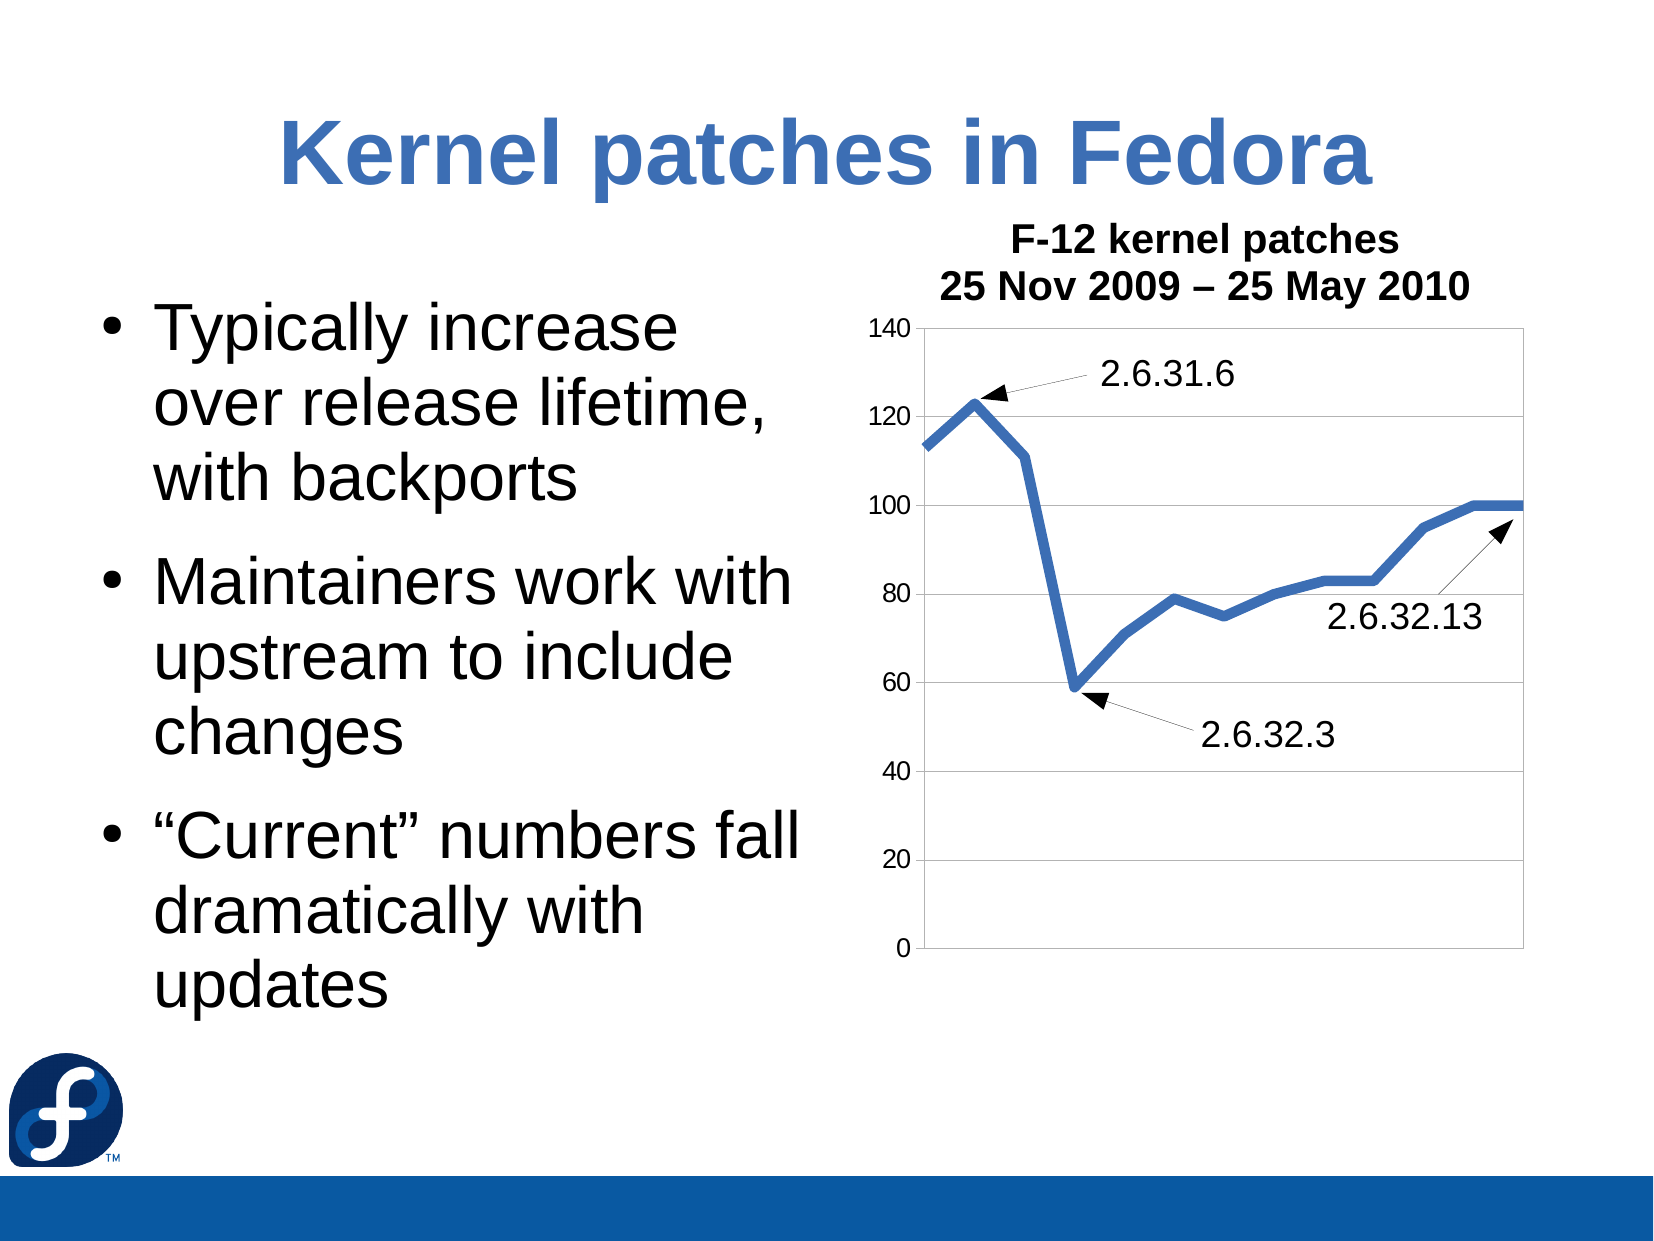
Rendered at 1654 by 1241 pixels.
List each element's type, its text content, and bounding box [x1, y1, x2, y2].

chart [854, 300, 1537, 978]
picture [0, 1176, 1654, 1241]
picture [9, 1053, 123, 1167]
text_box 2.6.32.3 [1185, 705, 1374, 763]
list Typically increase over release lifetime, with backports Maintainers work with upstream to include changes “Current” numbers fall dramatically with updates [82, 290, 809, 1109]
text_box F-12 kernel patches 25 Nov 2009 – 25 May 2010 [899, 208, 1511, 300]
title Kernel patches in Fedora [82, 49, 1571, 257]
text_box 2.6.32.13 [1312, 588, 1500, 646]
text_box 2.6.31.6 [1085, 345, 1273, 403]
